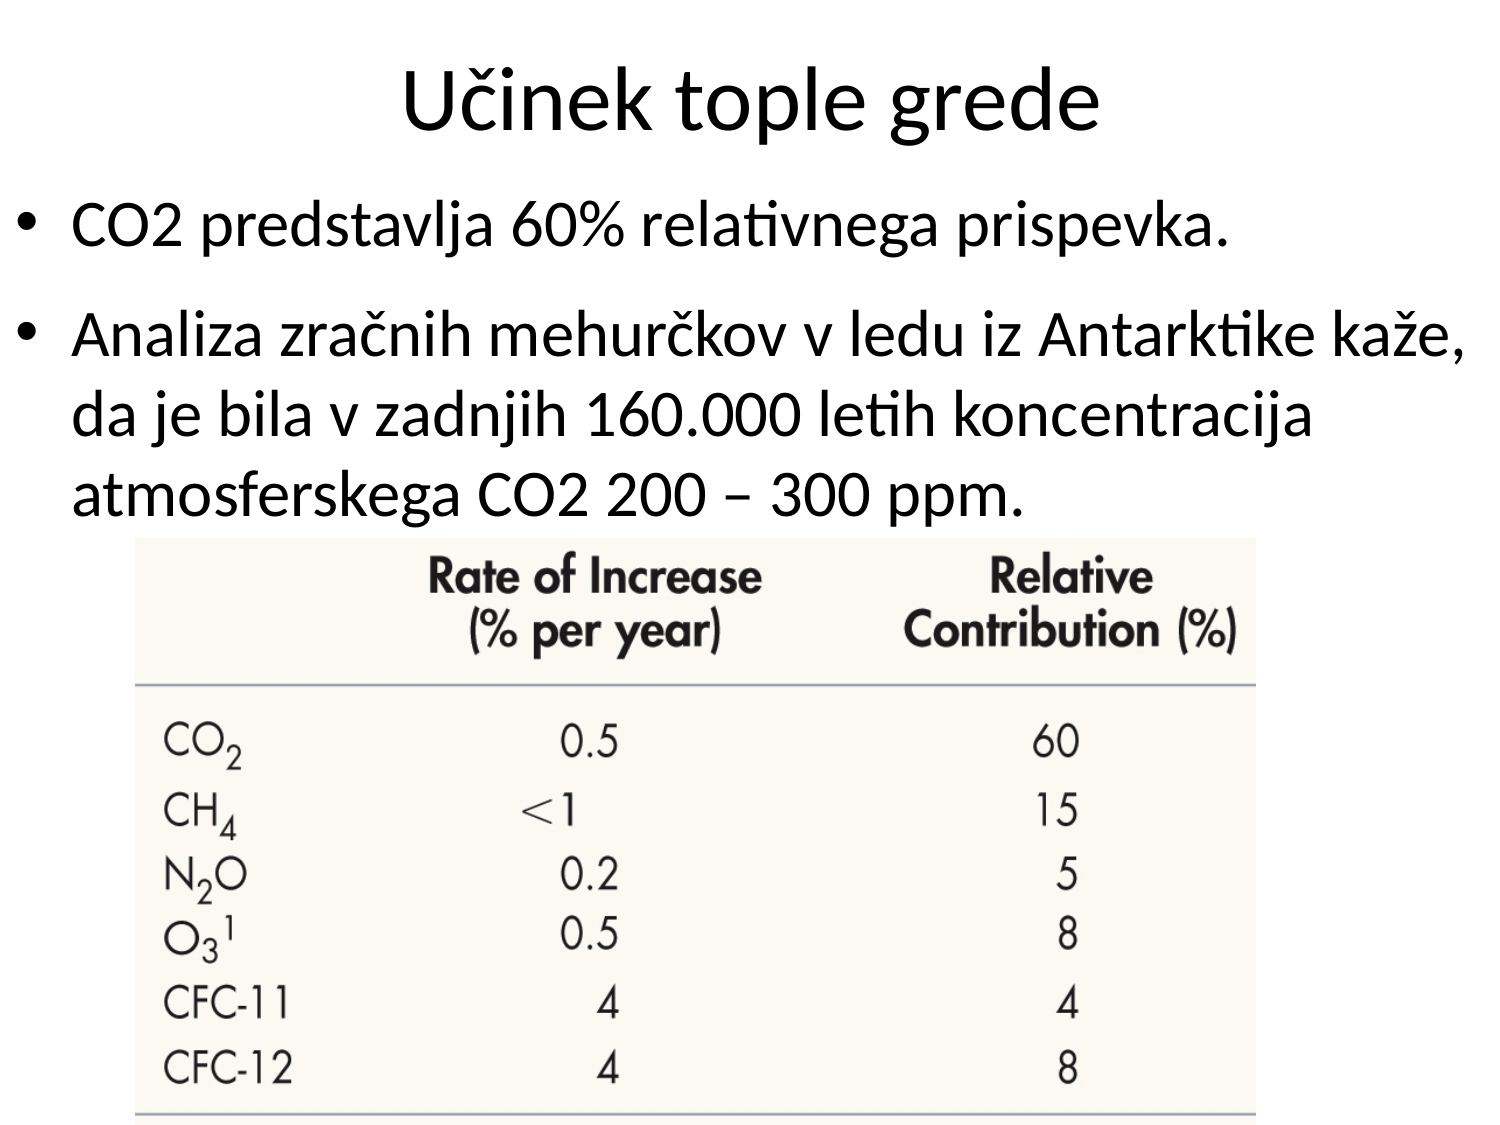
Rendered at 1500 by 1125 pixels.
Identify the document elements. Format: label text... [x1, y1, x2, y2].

list CO2 predstavlja 60% relativnega prispevka. Analiza zračnih mehurčkov v ledu iz Antarktike kaže, da je bila v zadnjih 160.000 letih koncentracija atmosferskega CO2 200 – 300 ppm. [0, 172, 1500, 1005]
picture [135, 538, 1256, 1125]
title Učinek tople grede [76, 0, 1427, 172]
